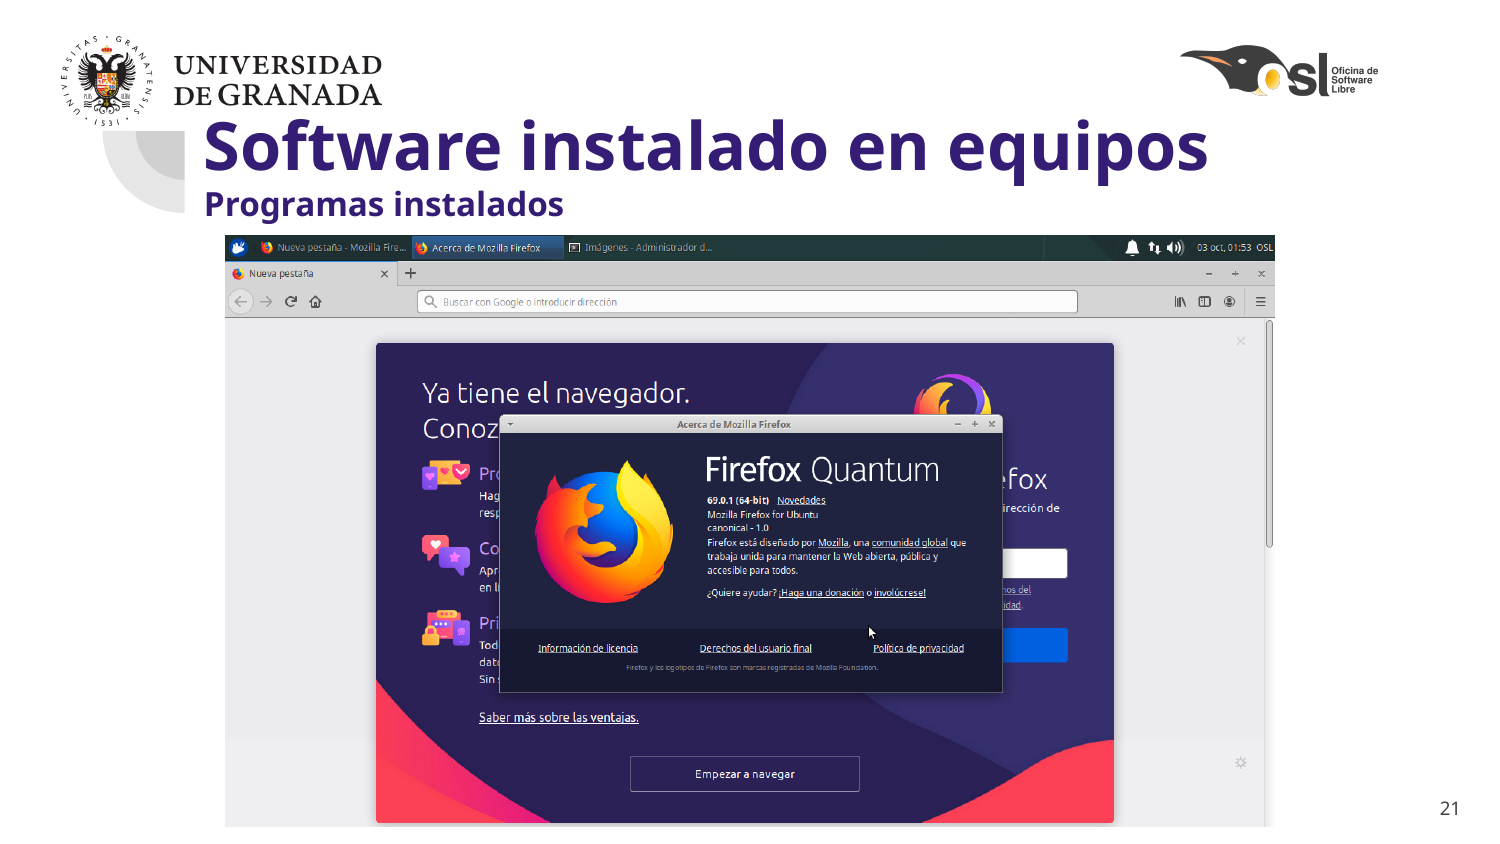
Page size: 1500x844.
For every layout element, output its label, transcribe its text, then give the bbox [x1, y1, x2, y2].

slide_number <número> [1386, 777, 1477, 842]
picture [1176, 25, 1404, 115]
picture [225, 235, 1275, 827]
picture [61, 36, 382, 126]
title Software instalado en equipos Programas instalados [188, 106, 1343, 221]
